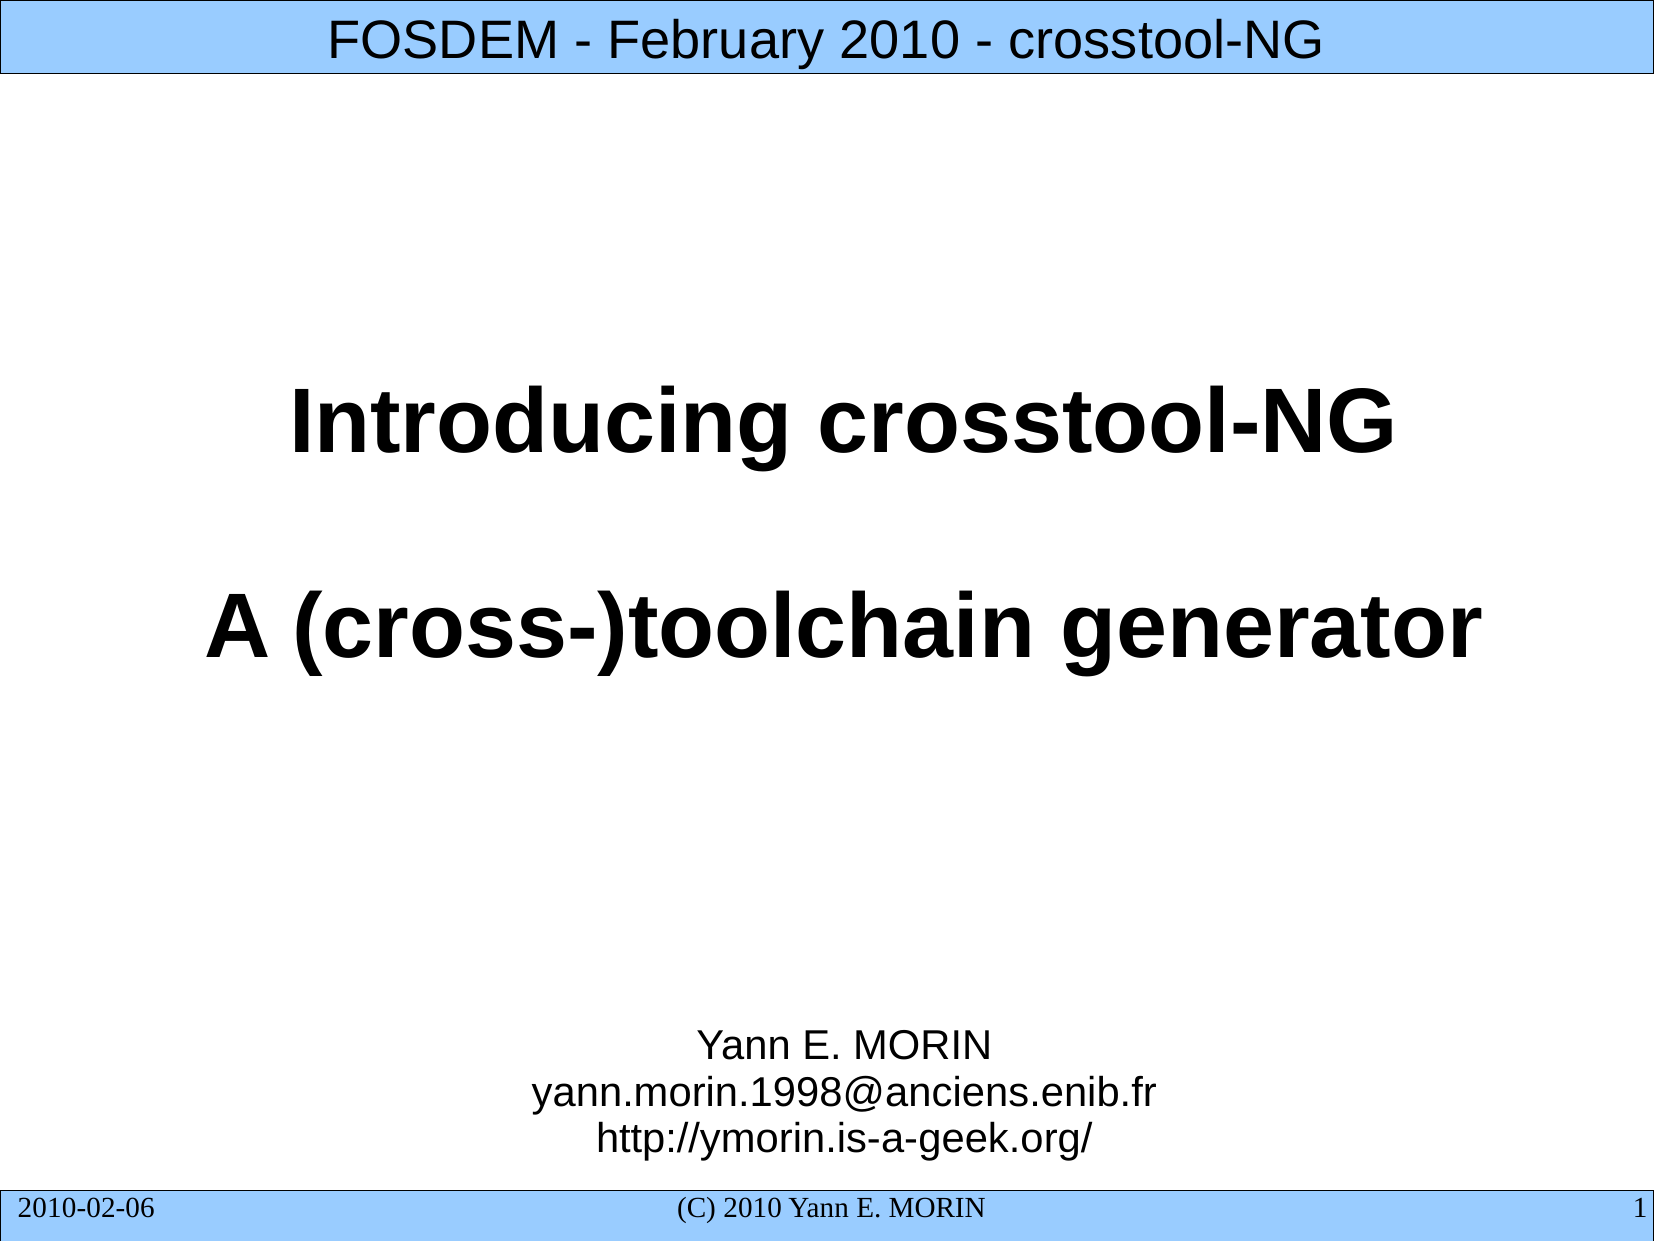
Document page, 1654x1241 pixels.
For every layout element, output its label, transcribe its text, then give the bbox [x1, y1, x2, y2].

subtitle Introducing crosstool-NG A (cross-)toolchain generator Yann E. MORIN yann.morin.1998@anciens.enib.fr http://ymorin.is-a-geek.org/ [82, 108, 1571, 1172]
title FOSDEM - February 2010 - crosstool-NG [82, 0, 1571, 79]
